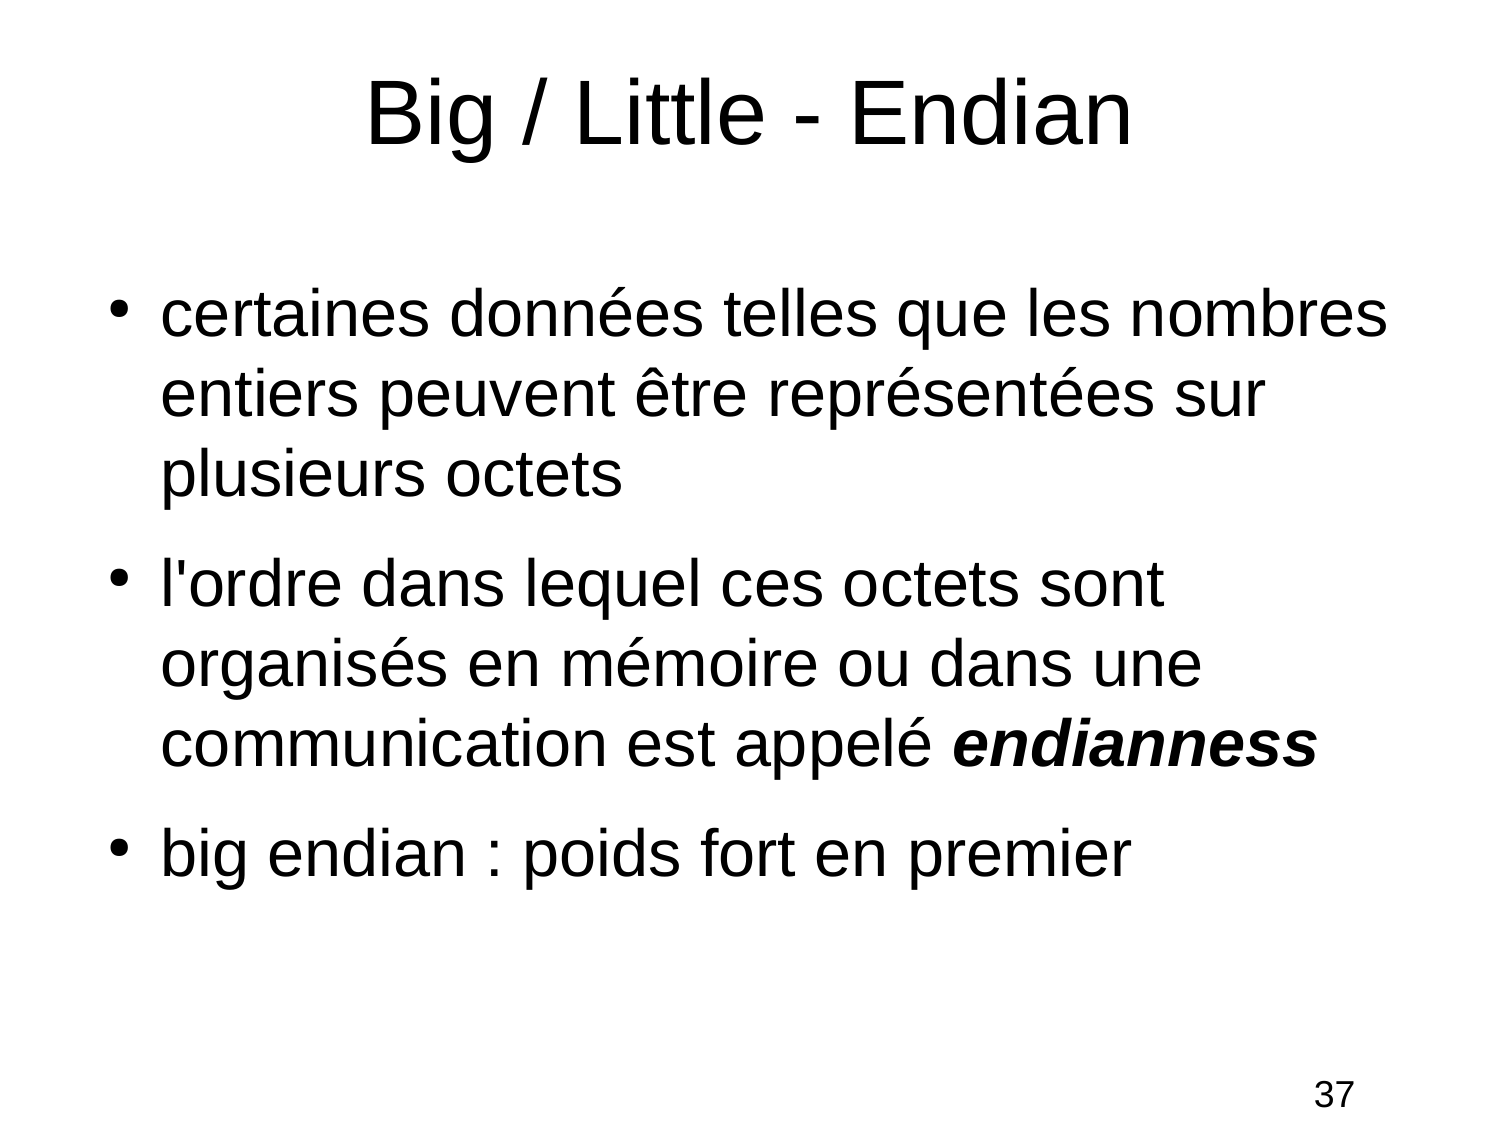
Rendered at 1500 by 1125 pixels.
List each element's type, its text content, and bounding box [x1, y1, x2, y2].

list certaines données telles que les nombres entiers peuvent être représentées sur plusieurs octets l'ordre dans lequel ces octets sont organisés en mémoire ou dans une communication est appelé endianness big endian : poids fort en premier [75, 262, 1425, 1005]
title Big / Little - Endian [75, 45, 1425, 233]
